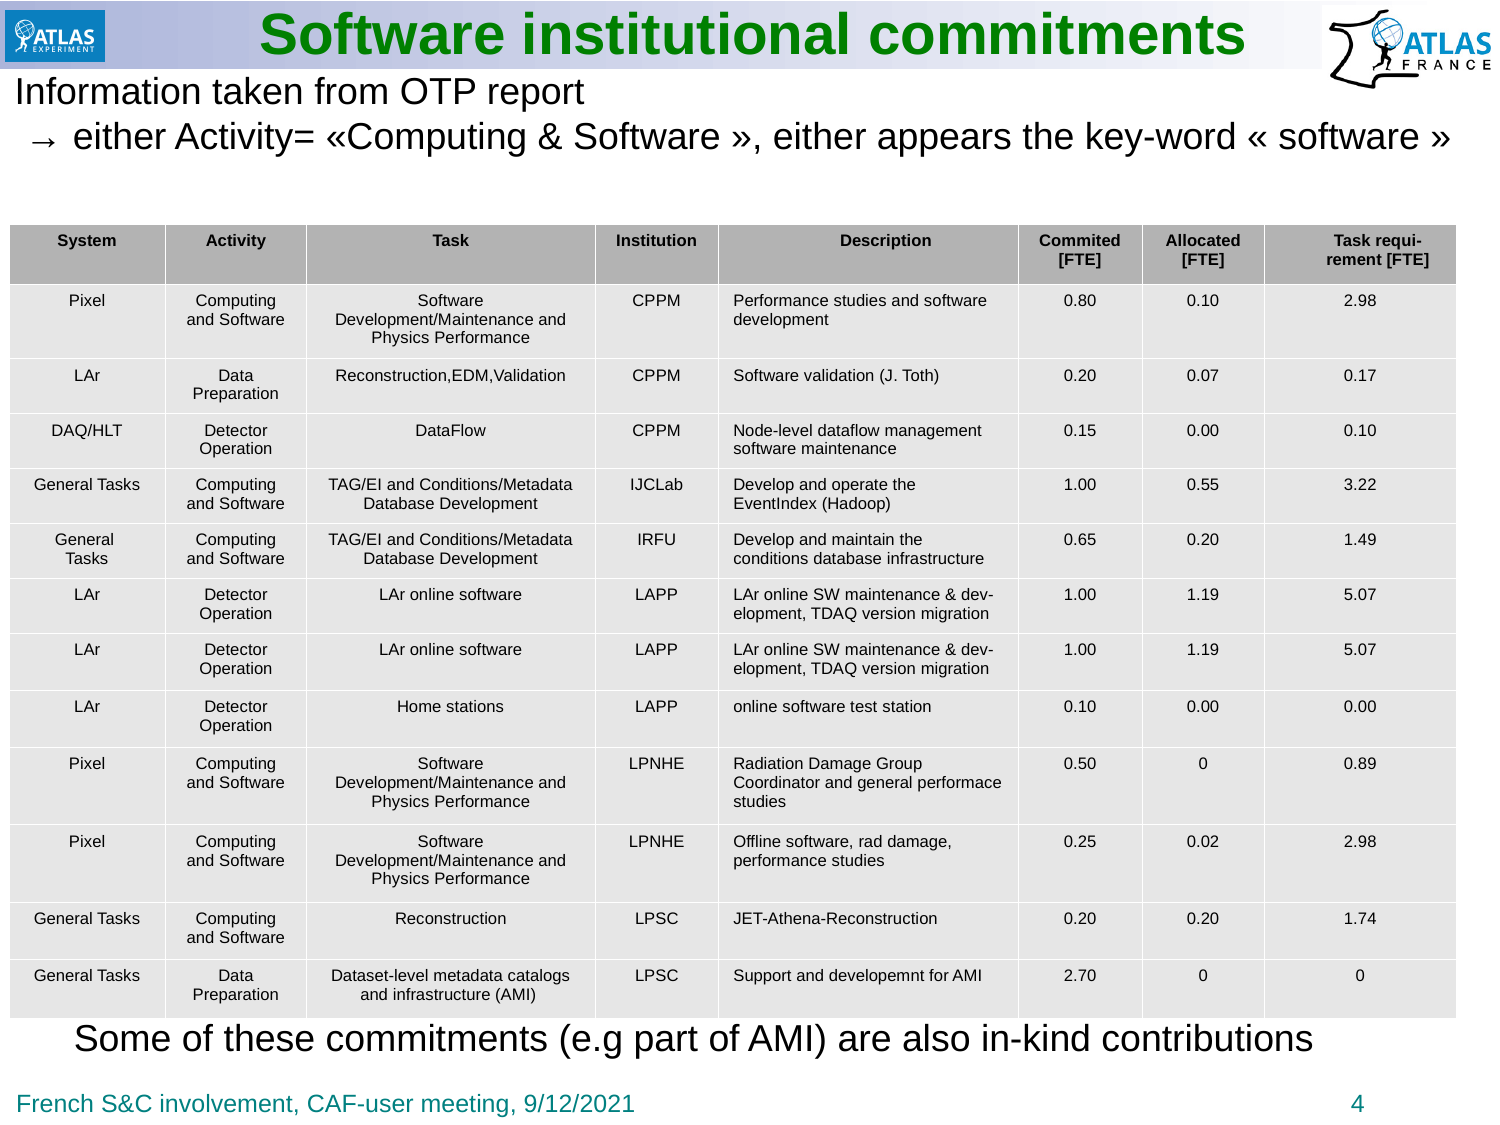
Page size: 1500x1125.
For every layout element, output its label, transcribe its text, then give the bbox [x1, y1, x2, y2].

table_cell Pixel [10, 825, 165, 902]
table_cell LAPP [596, 691, 718, 747]
table_cell 0.25 [1019, 825, 1142, 902]
table_cell Computing and Software [166, 825, 306, 902]
table_header Commited [FTE] [1019, 225, 1142, 284]
table_cell Detector Operation [166, 579, 306, 633]
table_cell LPSC [596, 960, 718, 1009]
table_cell Pixel [10, 748, 165, 824]
table_cell 0.89 [1265, 748, 1456, 824]
table_cell 0.15 [1019, 414, 1142, 468]
table_cell LAr online SW maintenance & dev-elopment, TDAQ version migration [719, 579, 1018, 633]
table_cell Detector Operation [166, 414, 306, 468]
table_cell LAPP [596, 579, 718, 633]
table_cell Software validation (J. Toth) [719, 359, 1018, 413]
table_cell 0.20 [1019, 903, 1142, 959]
table_cell LAr online software [307, 579, 595, 633]
table_header System [10, 225, 165, 284]
table_cell CPPM [596, 359, 718, 413]
table_cell LPNHE [596, 825, 718, 902]
table_cell Reconstruction [307, 903, 595, 959]
table_cell Performance studies and software development [719, 285, 1018, 358]
table_cell LAr online SW maintenance & dev-elopment, TDAQ version migration [719, 634, 1018, 690]
table_header Institution [596, 225, 718, 284]
table_cell 1.00 [1019, 469, 1142, 523]
table_cell Support and developemnt for AMI [719, 960, 1018, 1009]
table_cell DataFlow [307, 414, 595, 468]
table_cell DAQ/HLT [10, 414, 165, 468]
table_cell Develop and operate the EventIndex (Hadoop) [719, 469, 1018, 523]
table_cell Data Preparation [166, 359, 306, 413]
table_cell 0 [1143, 748, 1264, 824]
table_cell 0.02 [1143, 825, 1264, 902]
table_cell 0.65 [1019, 524, 1142, 578]
text_box Information taken from OTP report → either Activity= «Computing & Software », either appears the key-word « software » [0, 59, 1500, 239]
table_cell Software Development/Maintenance and Physics Performance [307, 285, 595, 358]
text_box Some of these commitments (e.g part of AMI) are also in-kind contributions [59, 1009, 1382, 1109]
table_cell Computing and Software [166, 903, 306, 959]
table_cell Pixel [10, 285, 165, 358]
table_cell 0 [1265, 960, 1456, 1018]
table_cell 5.07 [1265, 634, 1456, 690]
table_cell Radiation Damage Group Coordinator and general performace studies [719, 748, 1018, 824]
table_cell 2.98 [1265, 825, 1456, 902]
table_cell 0.20 [1019, 359, 1142, 413]
table_cell Detector Operation [166, 634, 306, 690]
table_cell General Tasks [10, 903, 165, 959]
picture [5, 10, 17, 59]
table_cell 0.17 [1265, 359, 1456, 413]
table_cell Detector Operation [166, 691, 306, 747]
table_cell General Tasks [10, 469, 165, 523]
table_cell 0 [1143, 960, 1264, 1009]
table_cell 1.00 [1019, 579, 1142, 633]
table_cell 0.20 [1143, 903, 1264, 959]
table_cell 1.19 [1143, 579, 1264, 633]
table_header Task requi-rement [FTE] [1265, 225, 1456, 284]
text_box Software institutional commitments [17, 0, 1500, 59]
table_cell 0.00 [1143, 414, 1264, 468]
table_cell LAr [10, 691, 165, 747]
table_cell TAG/EI and Conditions/Metadata Database Development [307, 524, 595, 578]
table_cell LAr [10, 359, 165, 413]
table_cell Software Development/Maintenance and Physics Performance [307, 825, 595, 902]
table_cell Home stations [307, 691, 595, 747]
table_cell Computing and Software [166, 469, 306, 523]
table_cell 2.98 [1265, 285, 1456, 358]
table_cell TAG/EI and Conditions/Metadata Database Development [307, 469, 595, 523]
table_cell 2.70 [1019, 960, 1142, 1009]
table_cell 0.00 [1265, 691, 1456, 747]
table_cell LAr online software [307, 634, 595, 690]
table_cell CPPM [596, 414, 718, 468]
table_cell General Tasks [10, 524, 165, 578]
table_header Description [719, 225, 1018, 284]
table_header Activity [166, 225, 306, 284]
table_cell 0.07 [1143, 359, 1264, 413]
table_cell 1.74 [1265, 903, 1456, 959]
table_cell LAr [10, 634, 165, 690]
table_cell Dataset-level metadata catalogs and infrastructure (AMI) [307, 960, 595, 1009]
table_header Task [307, 225, 595, 284]
table_cell 0.50 [1019, 748, 1142, 824]
table_cell online software test station [719, 691, 1018, 747]
table_cell 0.55 [1143, 469, 1264, 523]
table_cell 5.07 [1265, 579, 1456, 633]
table_cell LAPP [596, 634, 718, 690]
table_cell LAr [10, 579, 165, 633]
table_cell LPNHE [596, 748, 718, 824]
table_cell JET-Athena-Reconstruction [719, 903, 1018, 959]
table_cell 0.10 [1019, 691, 1142, 747]
table_cell 0.10 [1265, 414, 1456, 468]
table_cell 0.10 [1143, 285, 1264, 358]
table_cell CPPM [596, 285, 718, 358]
table_header Allocated [FTE] [1143, 225, 1264, 284]
table_cell Develop and maintain the conditions database infrastructure [719, 524, 1018, 578]
table_cell Node-level dataflow management software maintenance [719, 414, 1018, 468]
table_cell Computing and Software [166, 748, 306, 824]
table_cell 0.80 [1019, 285, 1142, 358]
table_cell General Tasks [10, 960, 165, 1018]
table_cell LPSC [596, 903, 718, 959]
table_cell Computing and Software [166, 285, 306, 358]
table_cell 0.00 [1143, 691, 1264, 747]
table_cell Offline software, rad damage, performance studies [719, 825, 1018, 902]
table_cell Computing and Software [166, 524, 306, 578]
table_cell 1.19 [1143, 634, 1264, 690]
table_cell Reconstruction,EDM,Validation [307, 359, 595, 413]
table_cell Data Preparation [166, 960, 306, 1009]
table_cell 3.22 [1265, 469, 1456, 523]
table_cell 0.20 [1143, 524, 1264, 578]
table_cell 1.00 [1019, 634, 1142, 690]
table_cell 1.49 [1265, 524, 1456, 578]
table_cell IRFU [596, 524, 718, 578]
table_cell IJCLab [596, 469, 718, 523]
table_cell Software Development/Maintenance and Physics Performance [307, 748, 595, 824]
